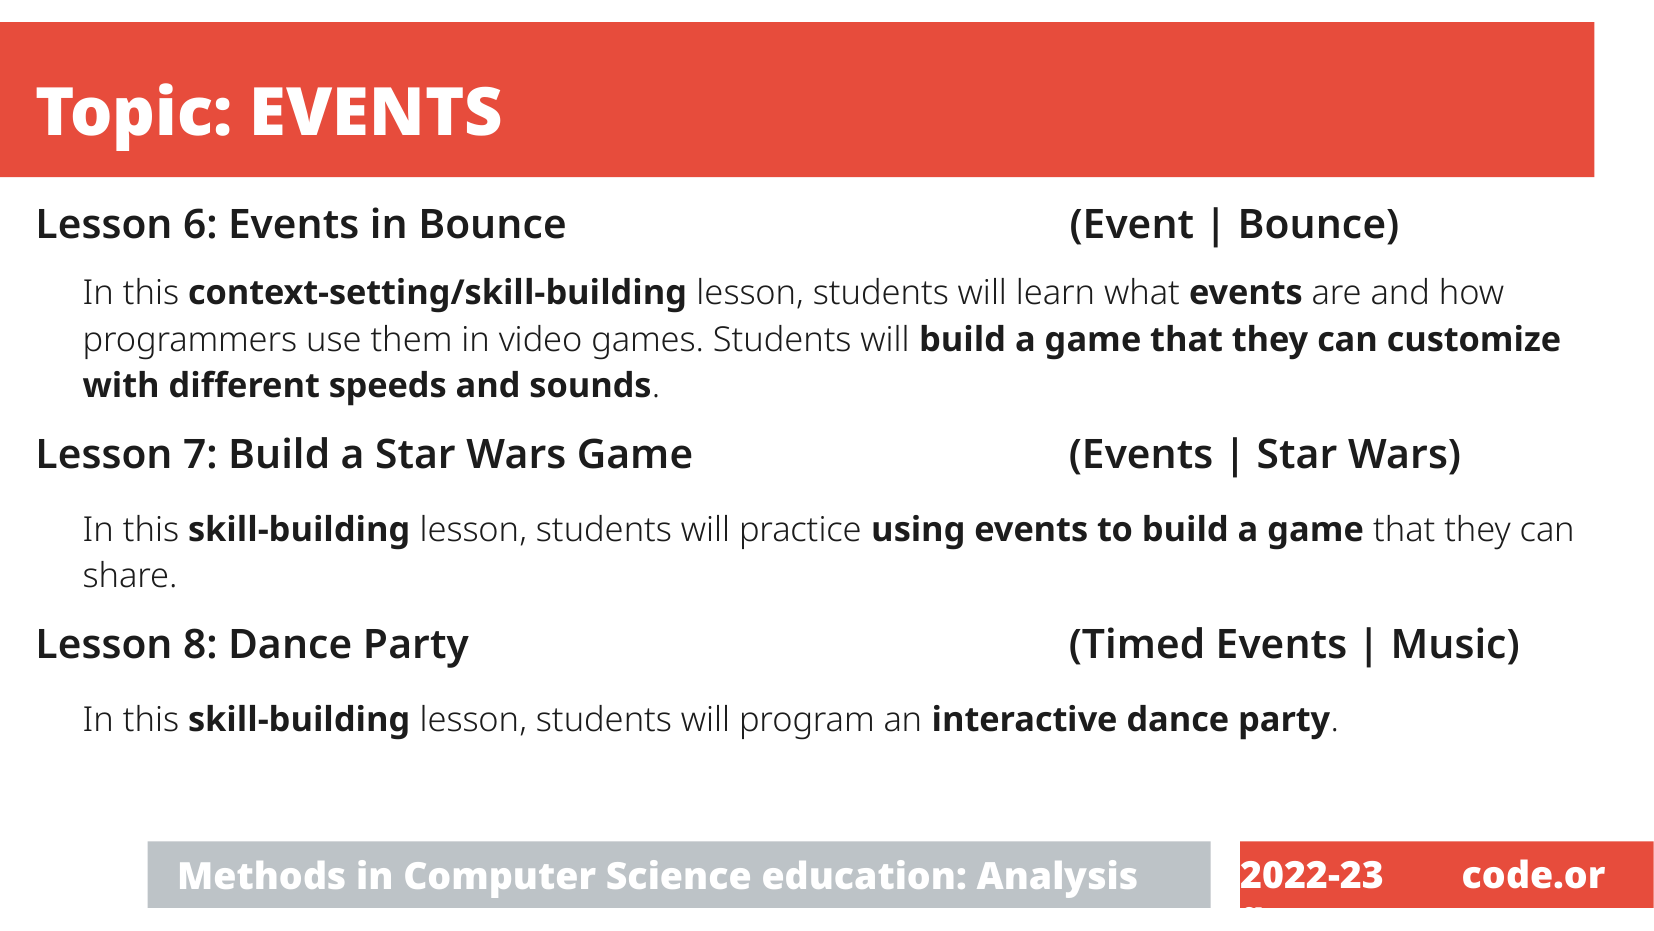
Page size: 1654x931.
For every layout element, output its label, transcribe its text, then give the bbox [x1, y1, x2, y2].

list Lesson 6: Events in Bounce (Event | Bounce) In this context-setting/skill-building lesson, students will learn what events are and how programmers use them in video games. Students will build a game that they can customize with different speeds and sounds. Lesson 7: Build a Star Wars Game (Events | Star Wars) In this skill-building lesson, students will practice using events to build a game that they can share. Lesson 8: Dance Party (Timed Events | Music) In this skill-building lesson, students will program an interactive dance party. [35, 194, 1619, 842]
title Topic: EVENTS [35, 44, 1595, 156]
